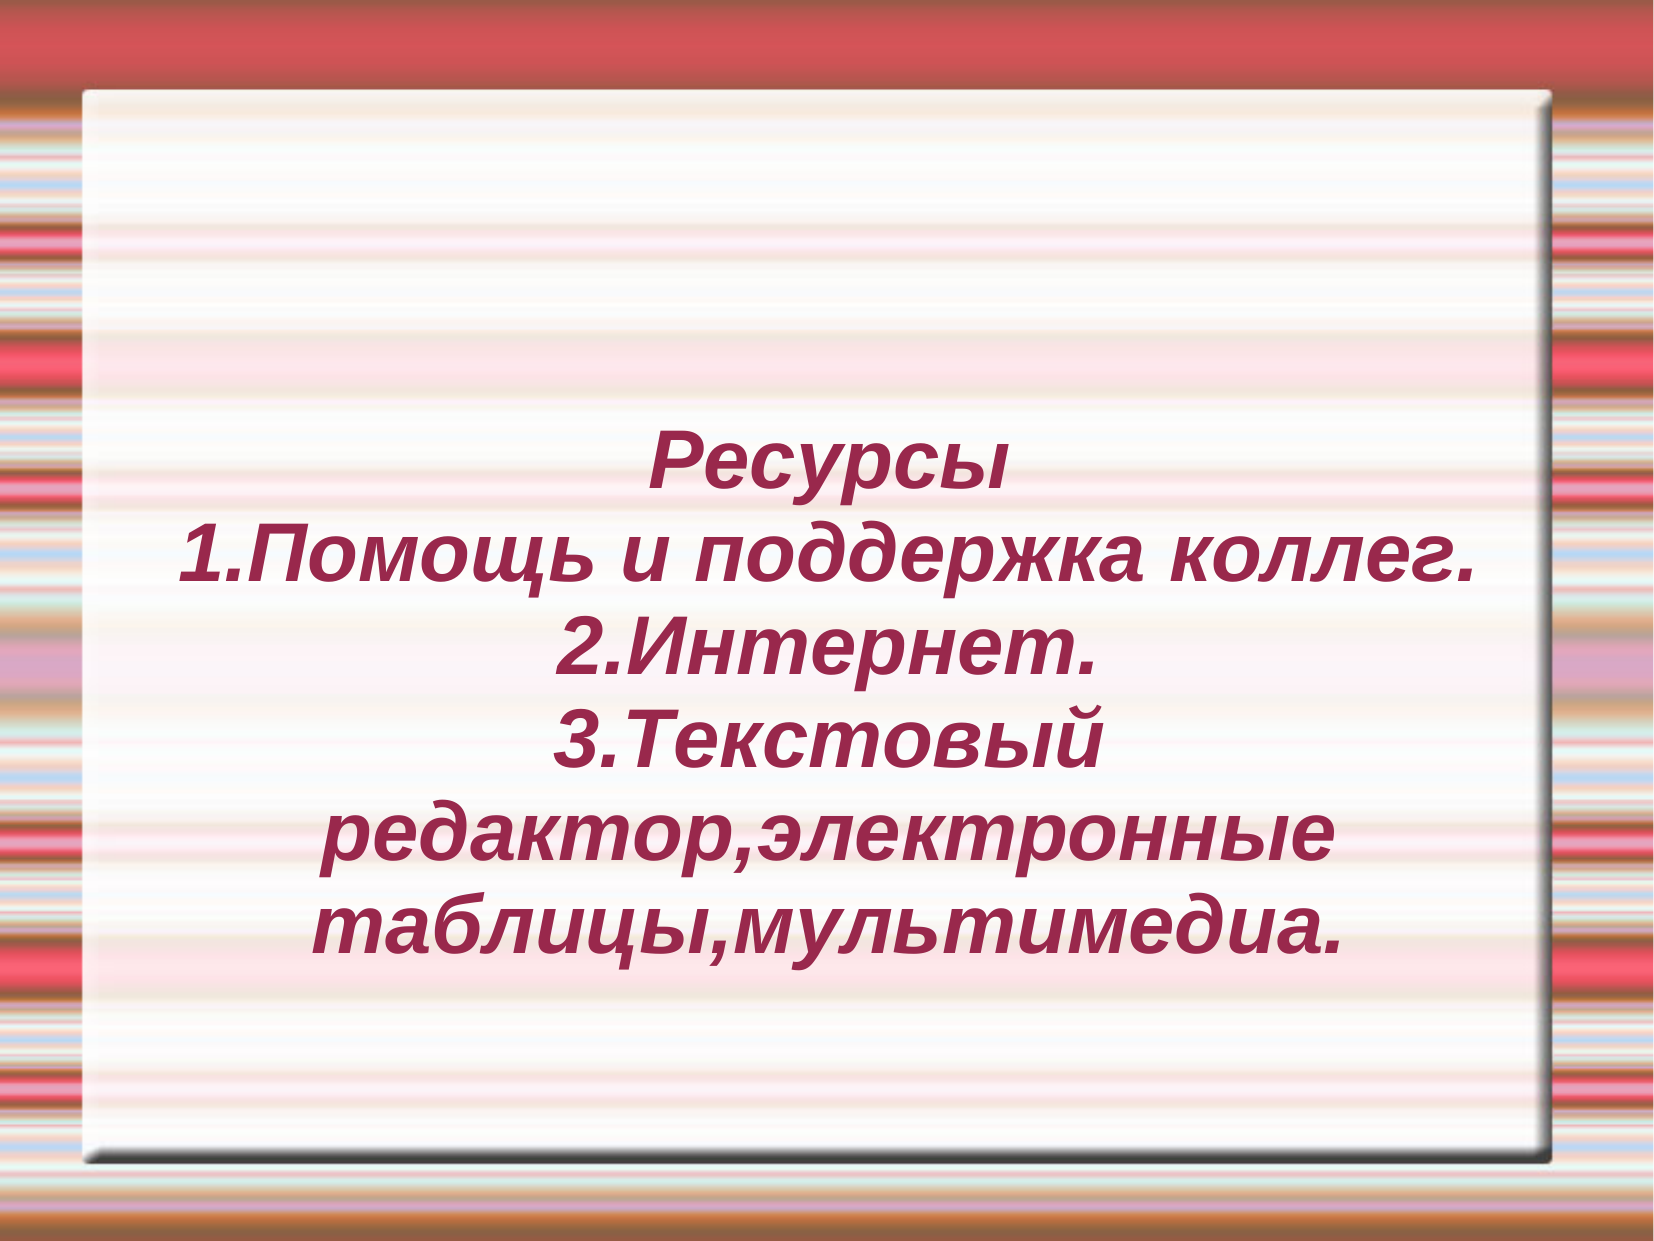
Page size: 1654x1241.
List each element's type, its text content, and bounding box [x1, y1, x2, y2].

title Ресурсы 1.Помощь и поддержка коллег. 2.Интернет. 3.Текстовый редактор,электронные таблицы,мультимедиа. [123, 413, 1536, 972]
picture [0, 0, 1654, 1241]
